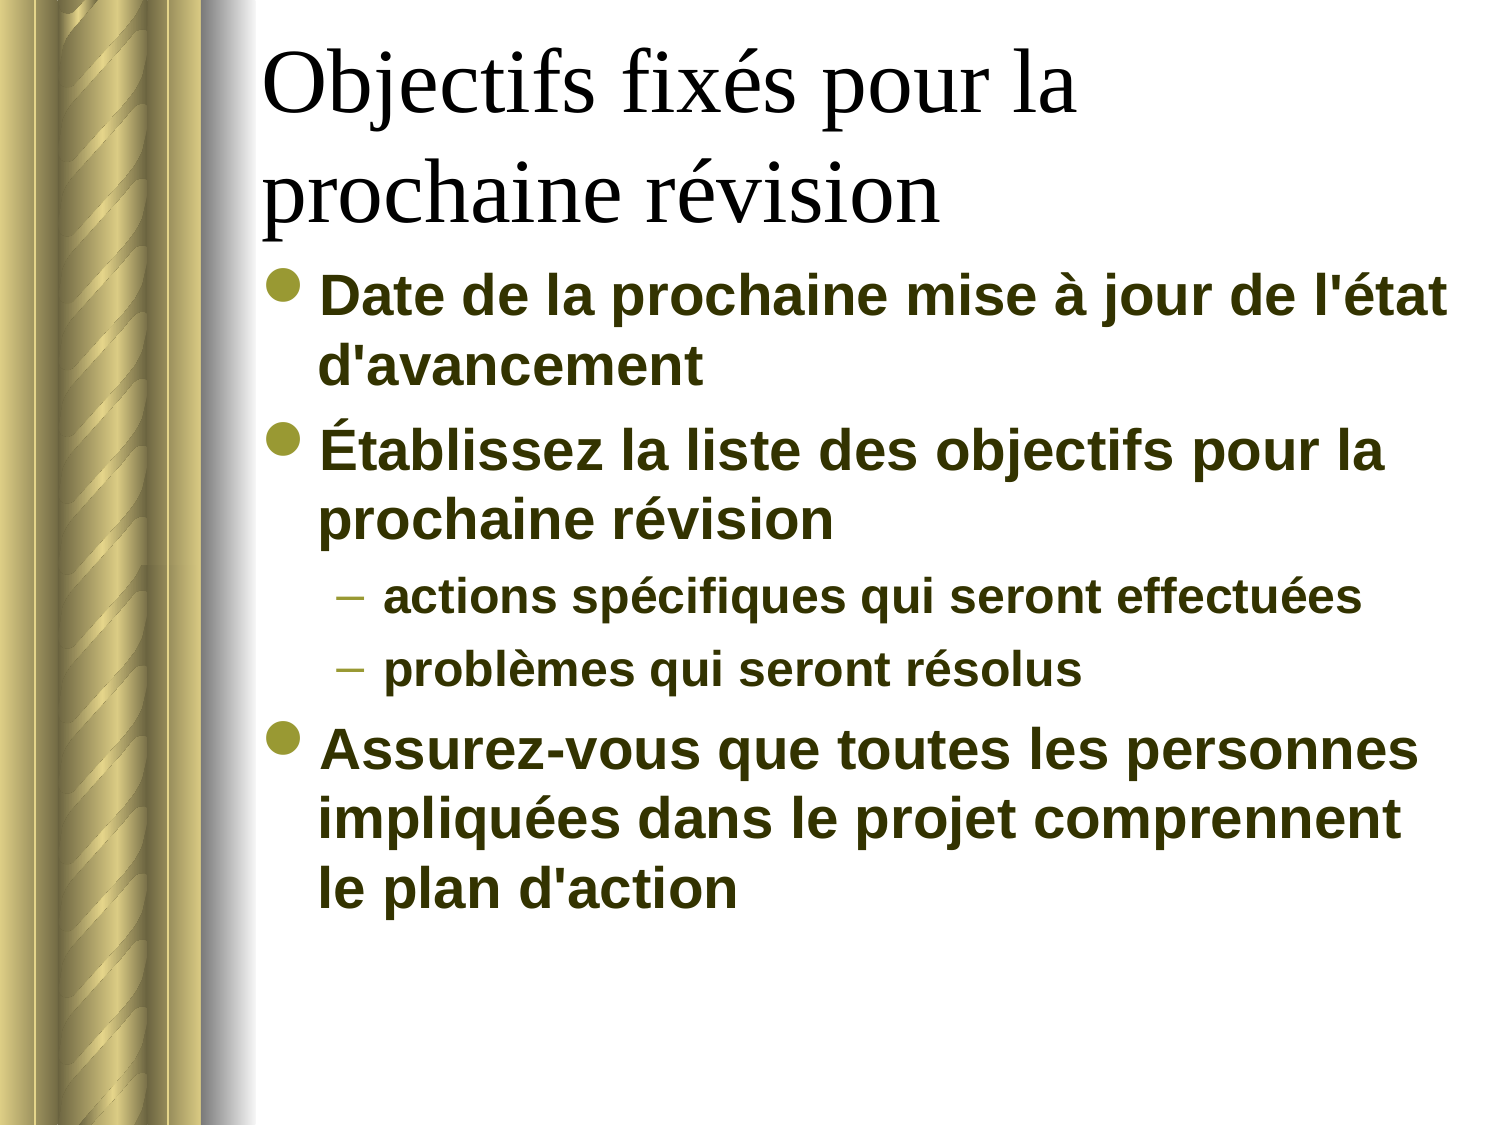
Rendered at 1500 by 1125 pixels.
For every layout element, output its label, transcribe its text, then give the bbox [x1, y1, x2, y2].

title Objectifs fixés pour la prochaine révision [246, 37, 1476, 225]
list Date de la prochaine mise à jour de l'état d'avancement Établissez la liste des objectifs pour la prochaine révision actions spécifiques qui seront effectuées problèmes qui seront résolus Assurez-vous que toutes les personnes impliquées dans le projet comprennent le plan d'action [246, 249, 1476, 1024]
